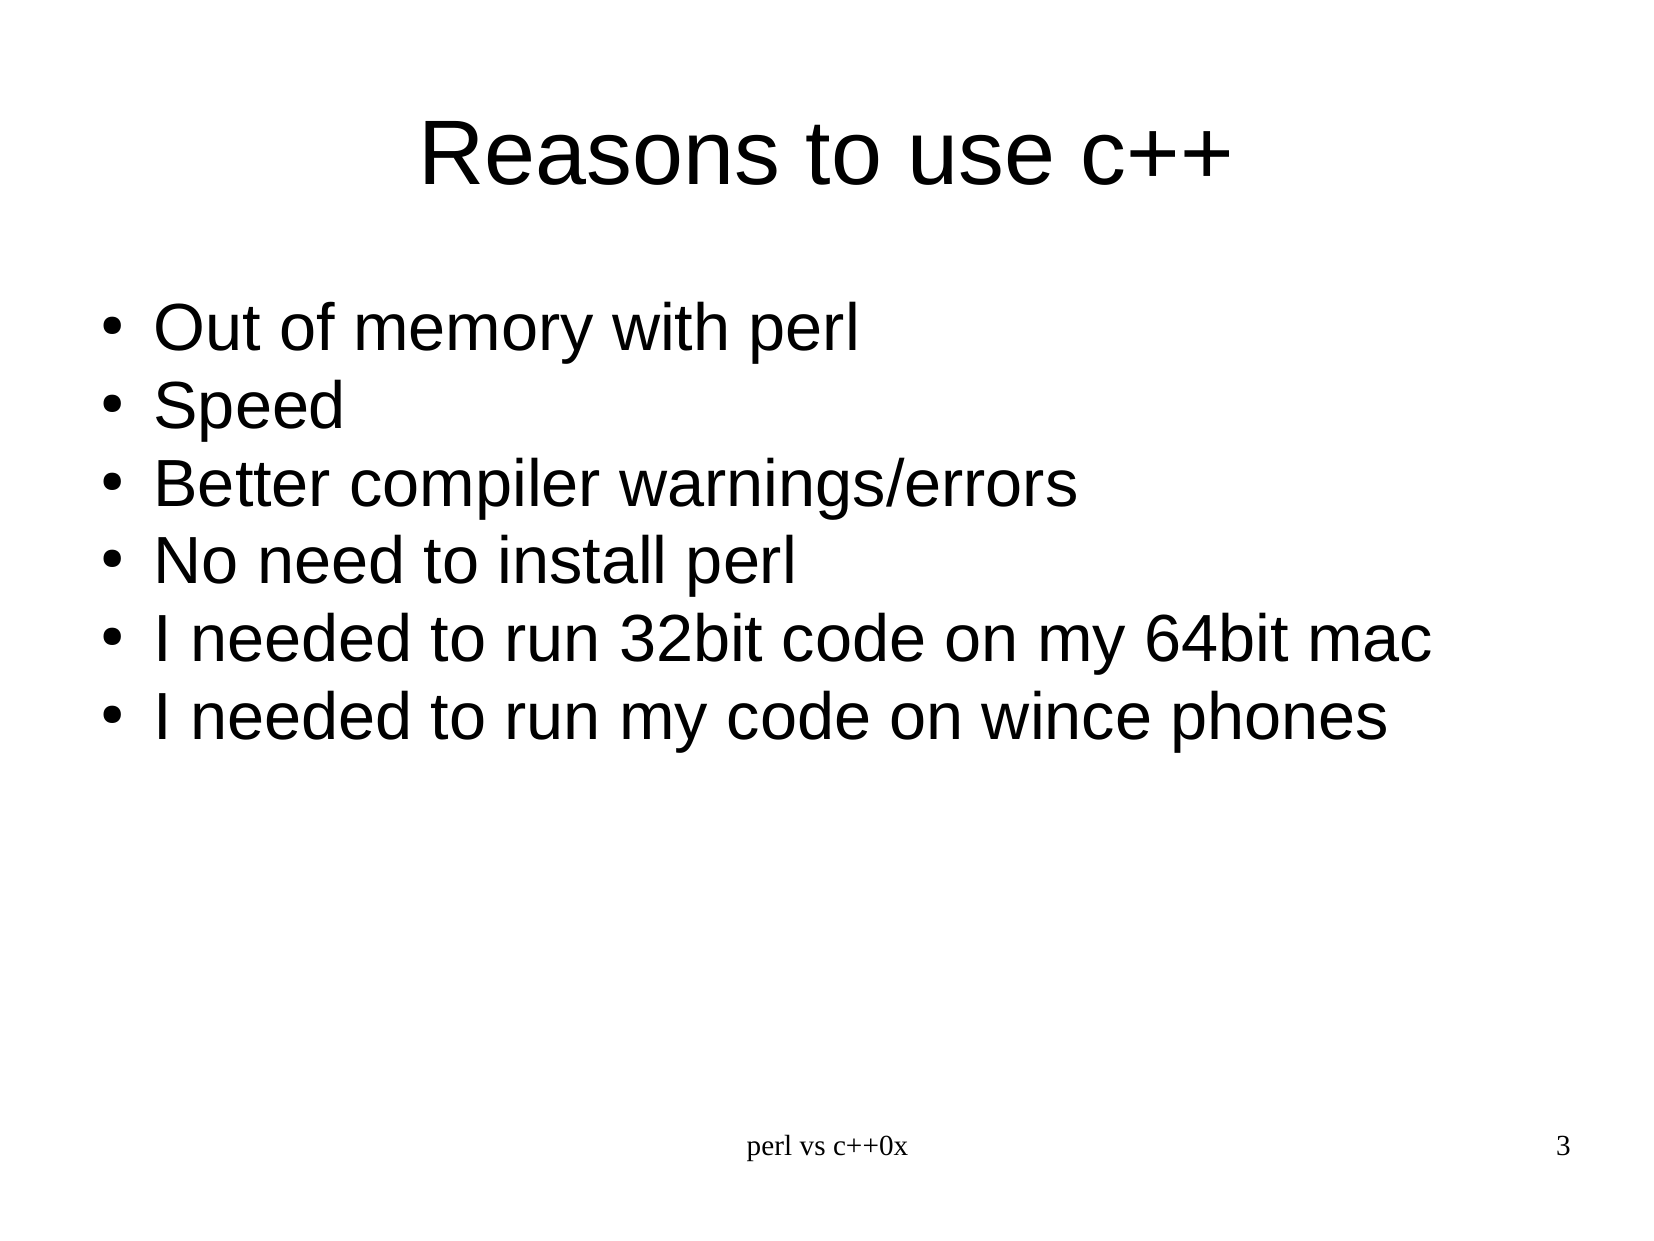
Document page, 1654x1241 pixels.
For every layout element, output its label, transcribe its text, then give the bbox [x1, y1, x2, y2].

list Out of memory with perl Speed Better compiler warnings/errors No need to install perl I needed to run 32bit code on my 64bit mac I needed to run my code on wince phones [82, 290, 1571, 1109]
title Reasons to use c++ [82, 49, 1571, 257]
